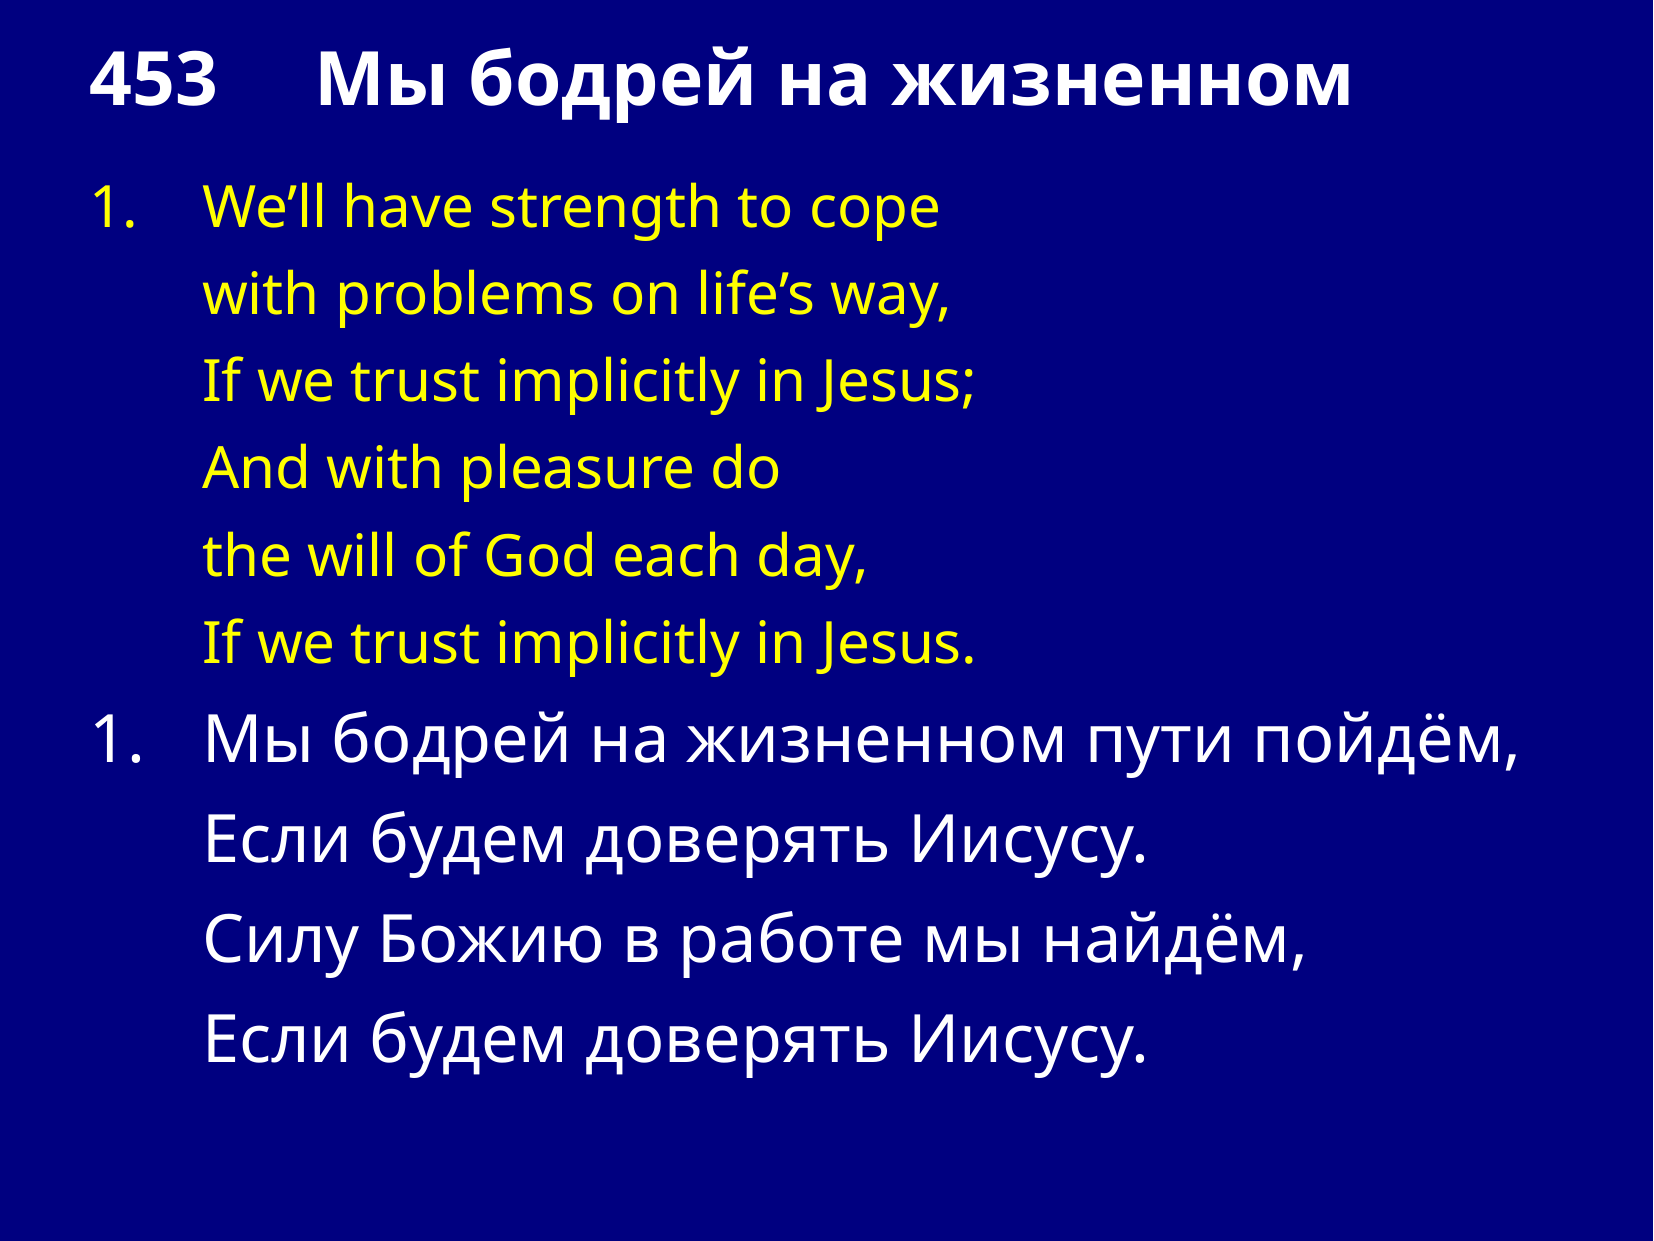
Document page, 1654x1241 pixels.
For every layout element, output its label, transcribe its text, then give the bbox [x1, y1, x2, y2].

text_box 1. Мы бодрей на жизненном пути пойдём, Если будем доверять Иисусу. Силу Божию в работе мы найдём, Если будем доверять Иисусу. [75, 675, 1653, 1163]
text_box 453 Мы бодрей на жизненном [75, 18, 1576, 131]
text_box 1. We’ll have strength to cope with problems on life’s way, If we trust implicitly in Jesus; And with pleasure do the will of God each day, If we trust implicitly in Jesus. [75, 150, 1576, 638]
